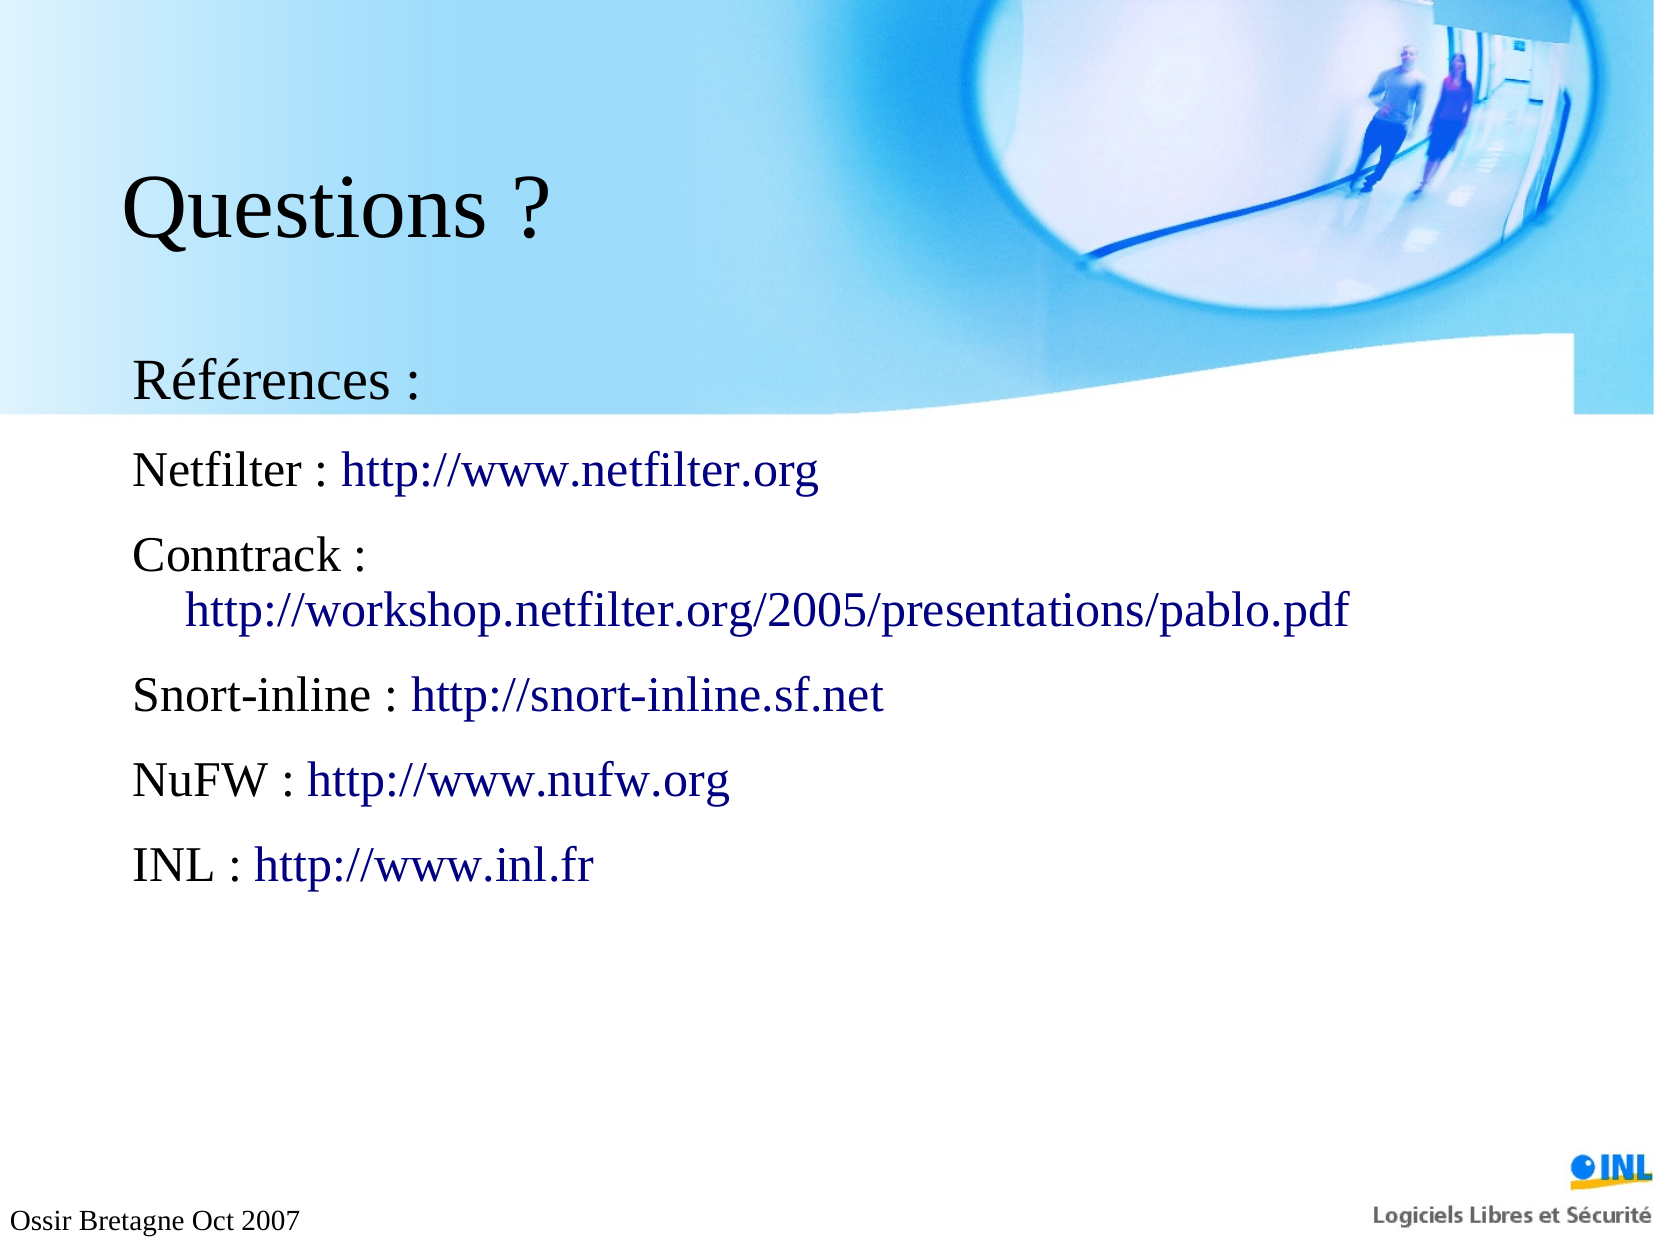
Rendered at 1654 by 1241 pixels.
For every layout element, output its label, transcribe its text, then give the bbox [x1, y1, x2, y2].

title Questions ? [121, 102, 1534, 311]
picture [0, 0, 1654, 1241]
list Références : Netfilter : http://www.netfilter.org Conntrack :http://workshop.netfilter.org/2005/presentations/pablo.pdf Snort-inline : http://snort-inline.sf.net NuFW : http://www.nufw.org INL : http://www.inl.fr [114, 348, 1527, 1241]
